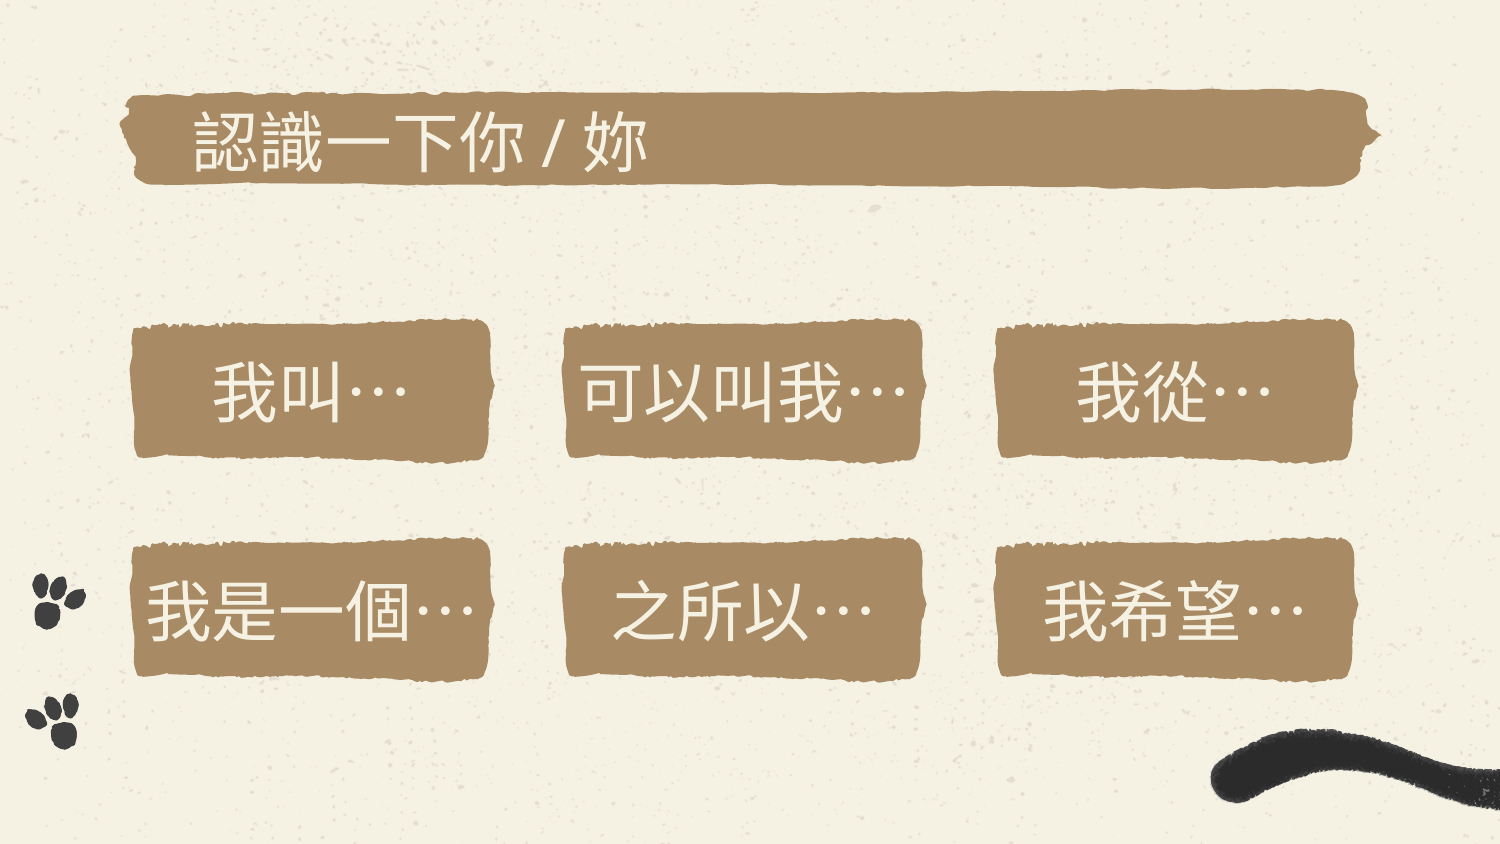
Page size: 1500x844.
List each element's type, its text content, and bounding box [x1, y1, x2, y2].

text_box 可以叫我… [561, 318, 927, 464]
text_box 認識一下你/妳 [177, 93, 945, 189]
text_box 我希望… [993, 536, 1359, 683]
text_box 我叫… [129, 318, 495, 464]
text_box 我是一個… [129, 536, 495, 683]
text_box 之所以… [561, 536, 927, 683]
picture [0, 0, 1500, 844]
text_box 我從… [993, 318, 1359, 464]
